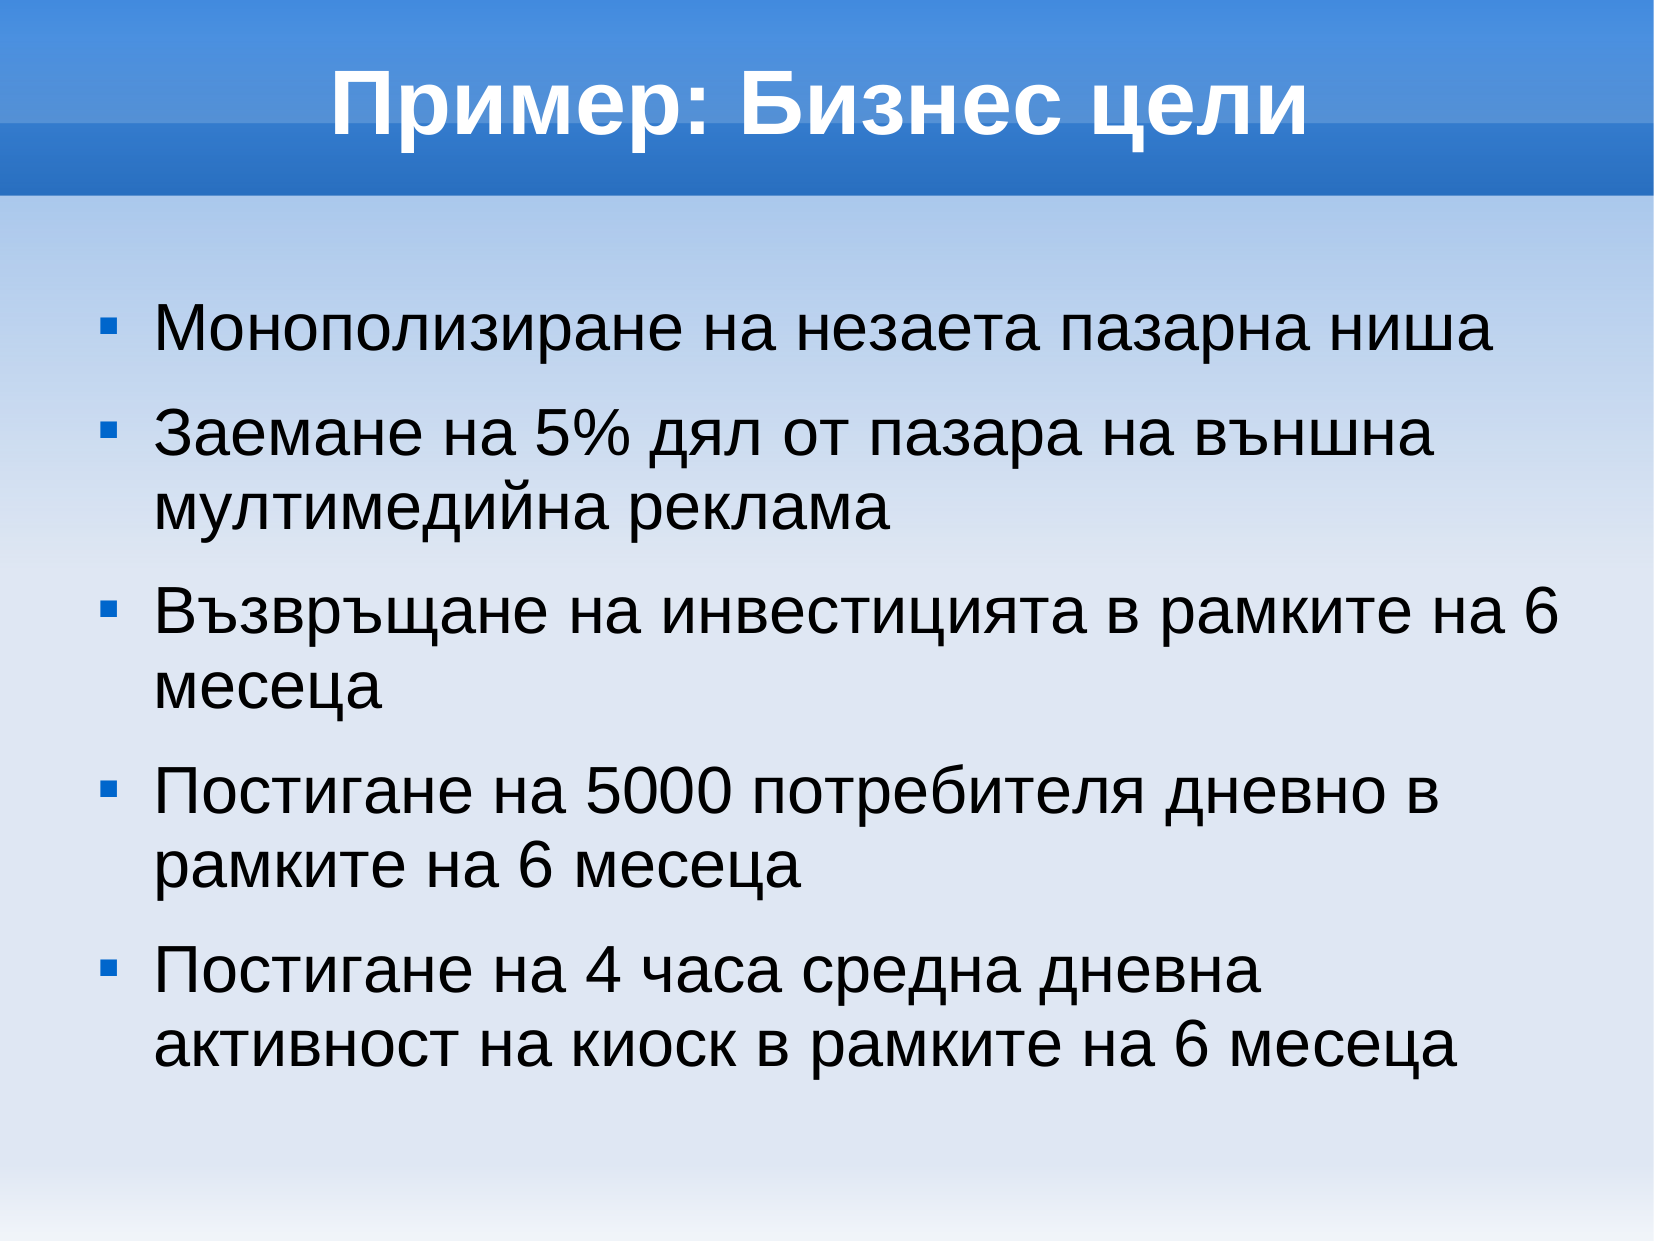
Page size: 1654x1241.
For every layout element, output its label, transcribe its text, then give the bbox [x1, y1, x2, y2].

list Монополизиране на незаета пазарна ниша Заемане на 5% дял от пазара на външна мултимедийна реклама Възвръщане на инвестицията в рамките на 6 месеца Постигане на 5000 потребителя дневно в рамките на 6 месеца Постигане на 4 часа средна дневна активност на киоск в рамките на 6 месеца [82, 290, 1571, 1109]
title Пример: Бизнес цели [76, 0, 1565, 207]
picture [0, 0, 1654, 1241]
